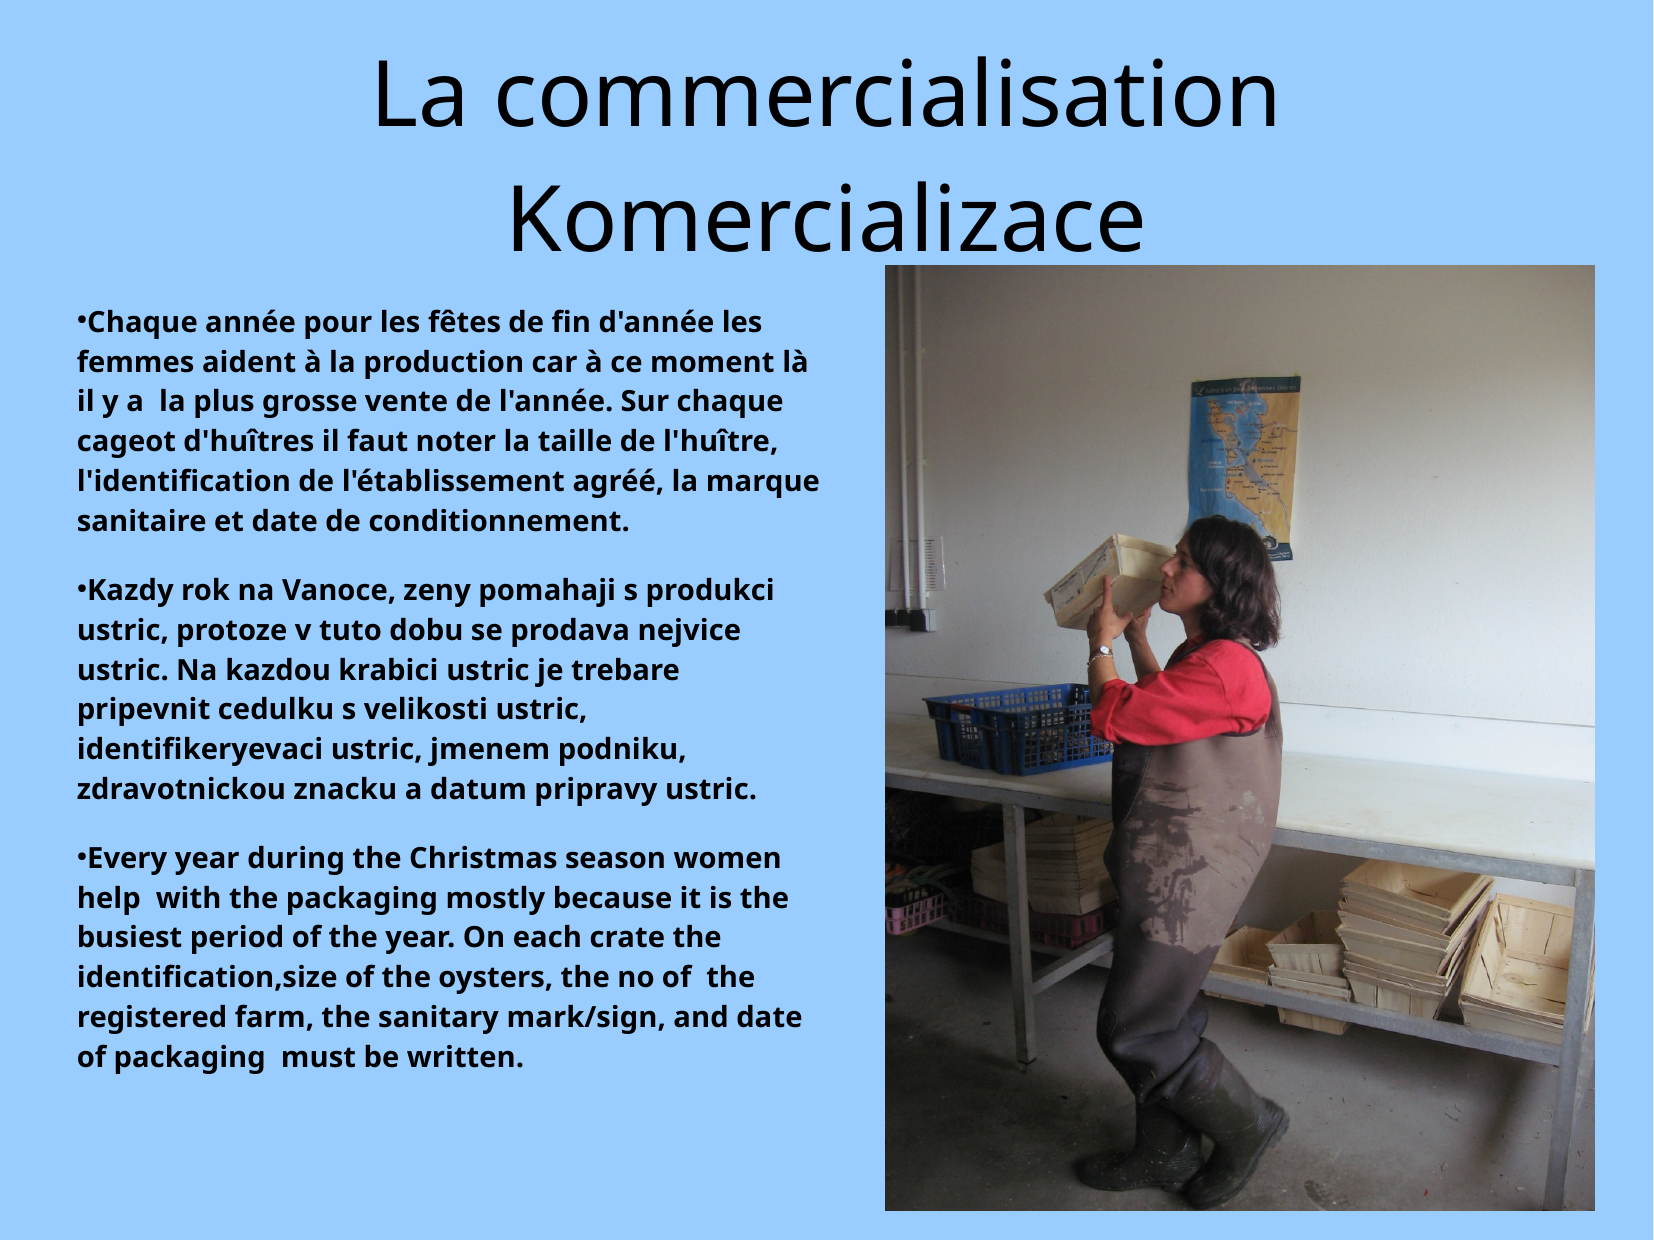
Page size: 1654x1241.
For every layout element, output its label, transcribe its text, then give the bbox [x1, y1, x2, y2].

picture [885, 265, 1595, 1211]
list Chaque année pour les fêtes de fin d'année les femmes aident à la production car à ce moment là il y a la plus grosse vente de l'année. Sur chaque cageot d'huîtres il faut noter la taille de l'huître, l'identification de l'établissement agréé, la marque sanitaire et date de conditionnement. Kazdy rok na Vanoce, zeny pomahaji s produkci ustric, protoze v tuto dobu se prodava nejvice ustric. Na kazdou krabici ustric je trebare pripevnit cedulku s velikosti ustric, identifikeryevaci ustric, jmenem podniku, zdravotnickou znacku a datum pripravy ustric. Every year during the Christmas season women help with the packaging mostly because it is the busiest period of the year. On each crate the identification,size of the oysters, the no of the registered farm, the sanitary mark/sign, and date of packaging must be written. [76, 301, 821, 1163]
title La commercialisation Komercializace [82, 25, 1571, 281]
